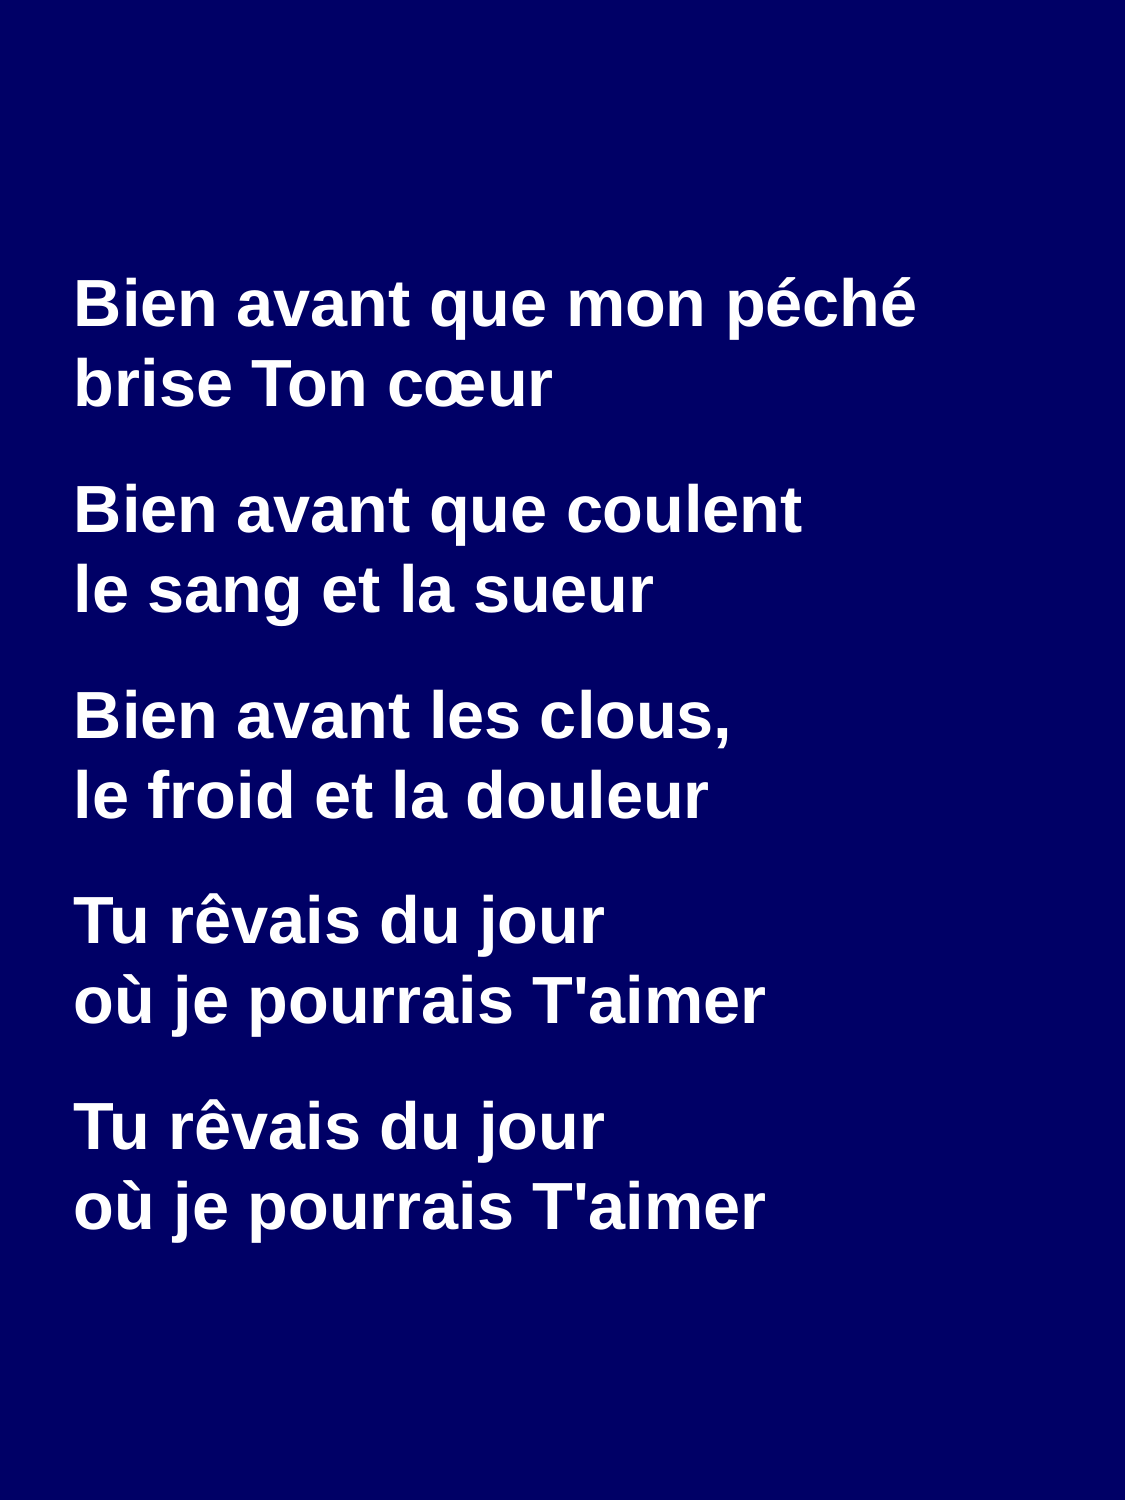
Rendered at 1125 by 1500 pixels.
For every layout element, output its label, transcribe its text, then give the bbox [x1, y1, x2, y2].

text_box Bien avant que mon péché brise Ton cœur Bien avant que coulent le sang et la sueur Bien avant les clous, le froid et la douleur Tu rêvais du jour où je pourrais T'aimer Tu rêvais du jour où je pourrais T'aimer [59, 136, 1125, 1241]
